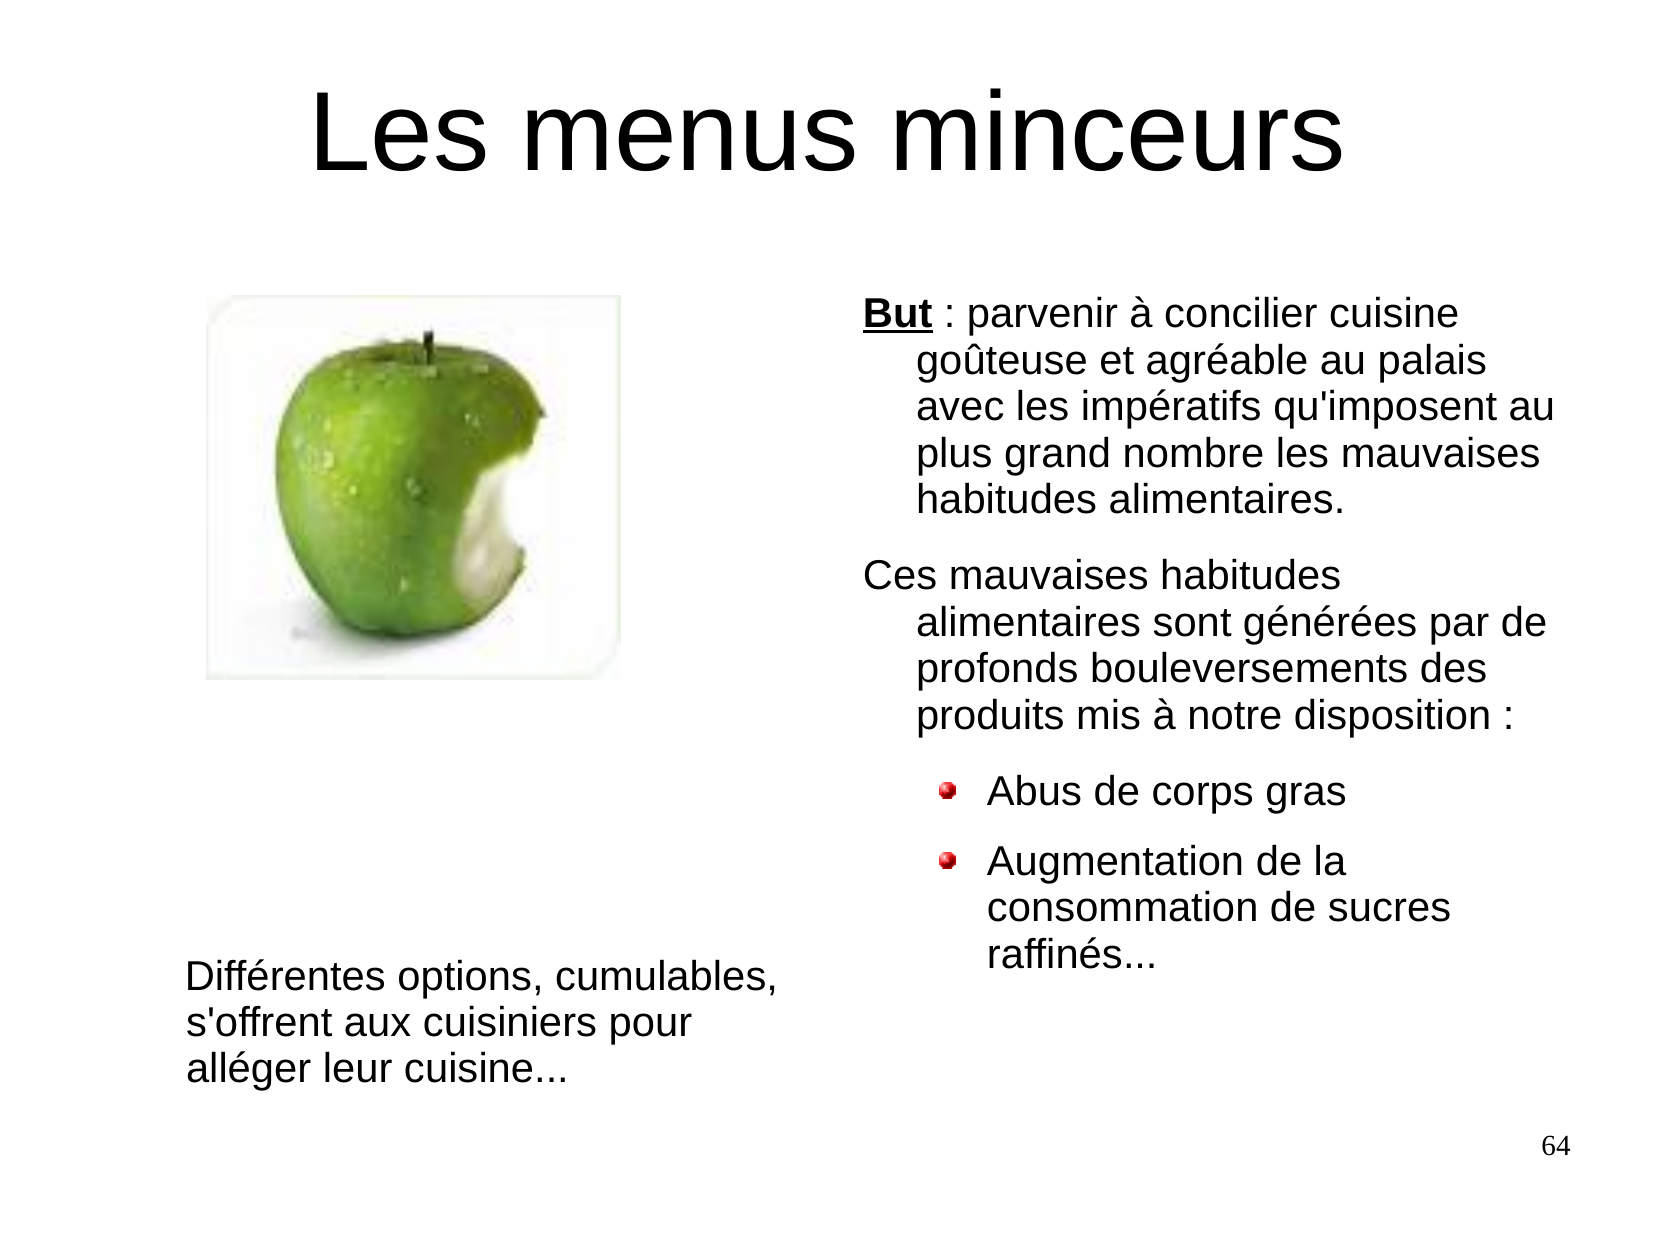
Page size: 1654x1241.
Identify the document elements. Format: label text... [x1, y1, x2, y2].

title Les menus minceurs [82, 68, 1571, 810]
list But : parvenir à concilier cuisine goûteuse et agréable au palais avec les impératifs qu'imposent au plus grand nombre les mauvaises habitudes alimentaires. Ces mauvaises habitudes alimentaires sont générées par de profonds bouleversements des produits mis à notre disposition : Abus de corps gras Augmentation de la consommation de sucres raffinés... [845, 290, 1572, 1004]
text_box Différentes options, cumulables, s'offrent aux cuisiniers pour alléger leur cuisine... [29, 944, 841, 1101]
picture [206, 295, 621, 680]
